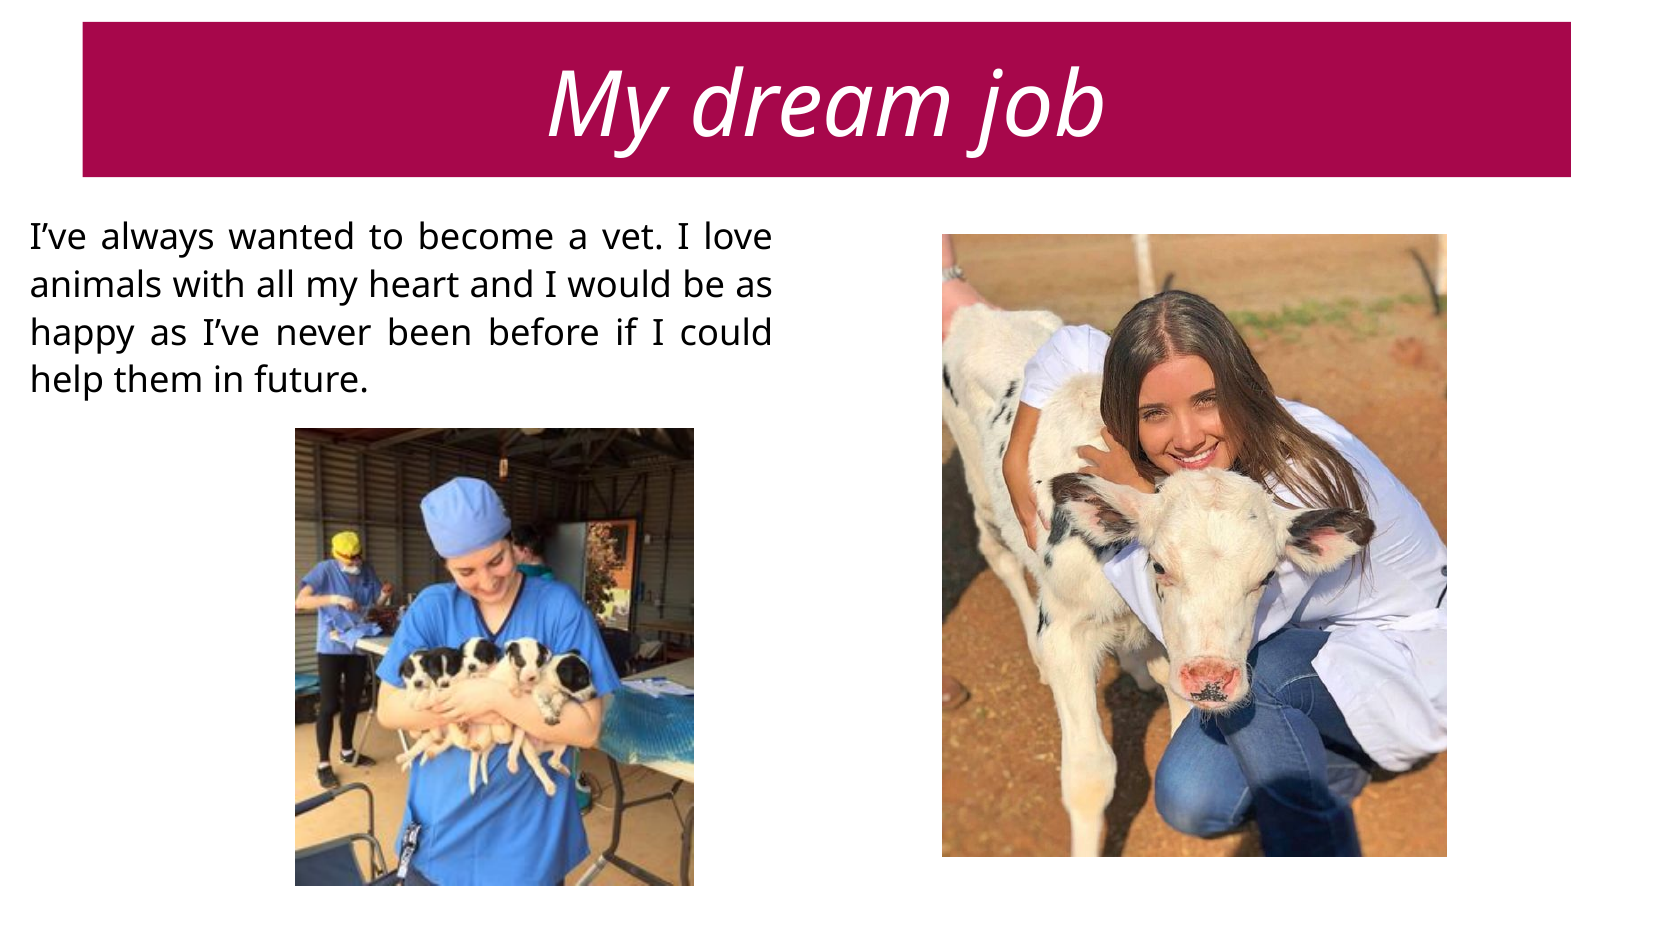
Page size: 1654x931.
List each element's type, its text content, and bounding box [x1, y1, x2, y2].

title My dream job [82, 21, 1571, 178]
picture [942, 234, 1447, 857]
picture [295, 428, 694, 886]
subtitle I’ve always wanted to become a vet. I love animals with all my heart and I would be as happy as I’ve never been before if I could help them in future. [29, 88, 774, 521]
